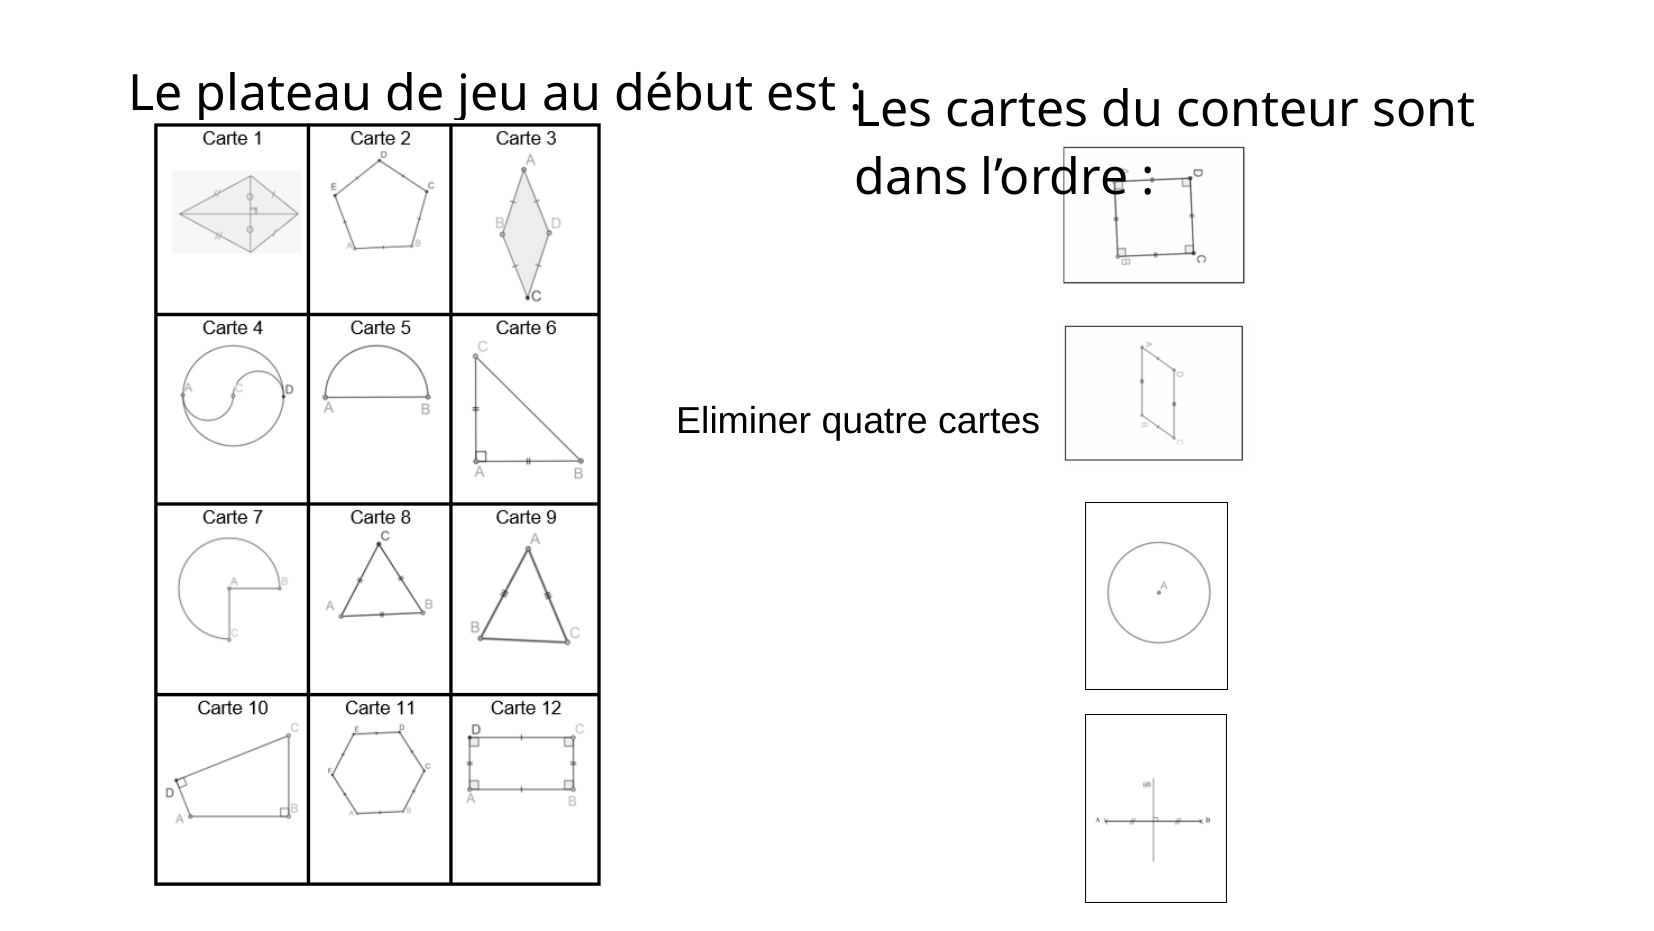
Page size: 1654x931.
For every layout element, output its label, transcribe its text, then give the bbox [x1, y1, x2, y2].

title Le plateau de jeu au début est : [113, 49, 1513, 140]
picture [1082, 497, 1230, 692]
picture [1082, 711, 1229, 905]
picture [152, 120, 603, 887]
picture [1059, 319, 1252, 467]
text_box Eliminer quatre cartes [661, 392, 1087, 491]
picture [1063, 191, 1248, 287]
text_box Les cartes du conteur sont dans l’ordre : [839, 65, 1576, 191]
